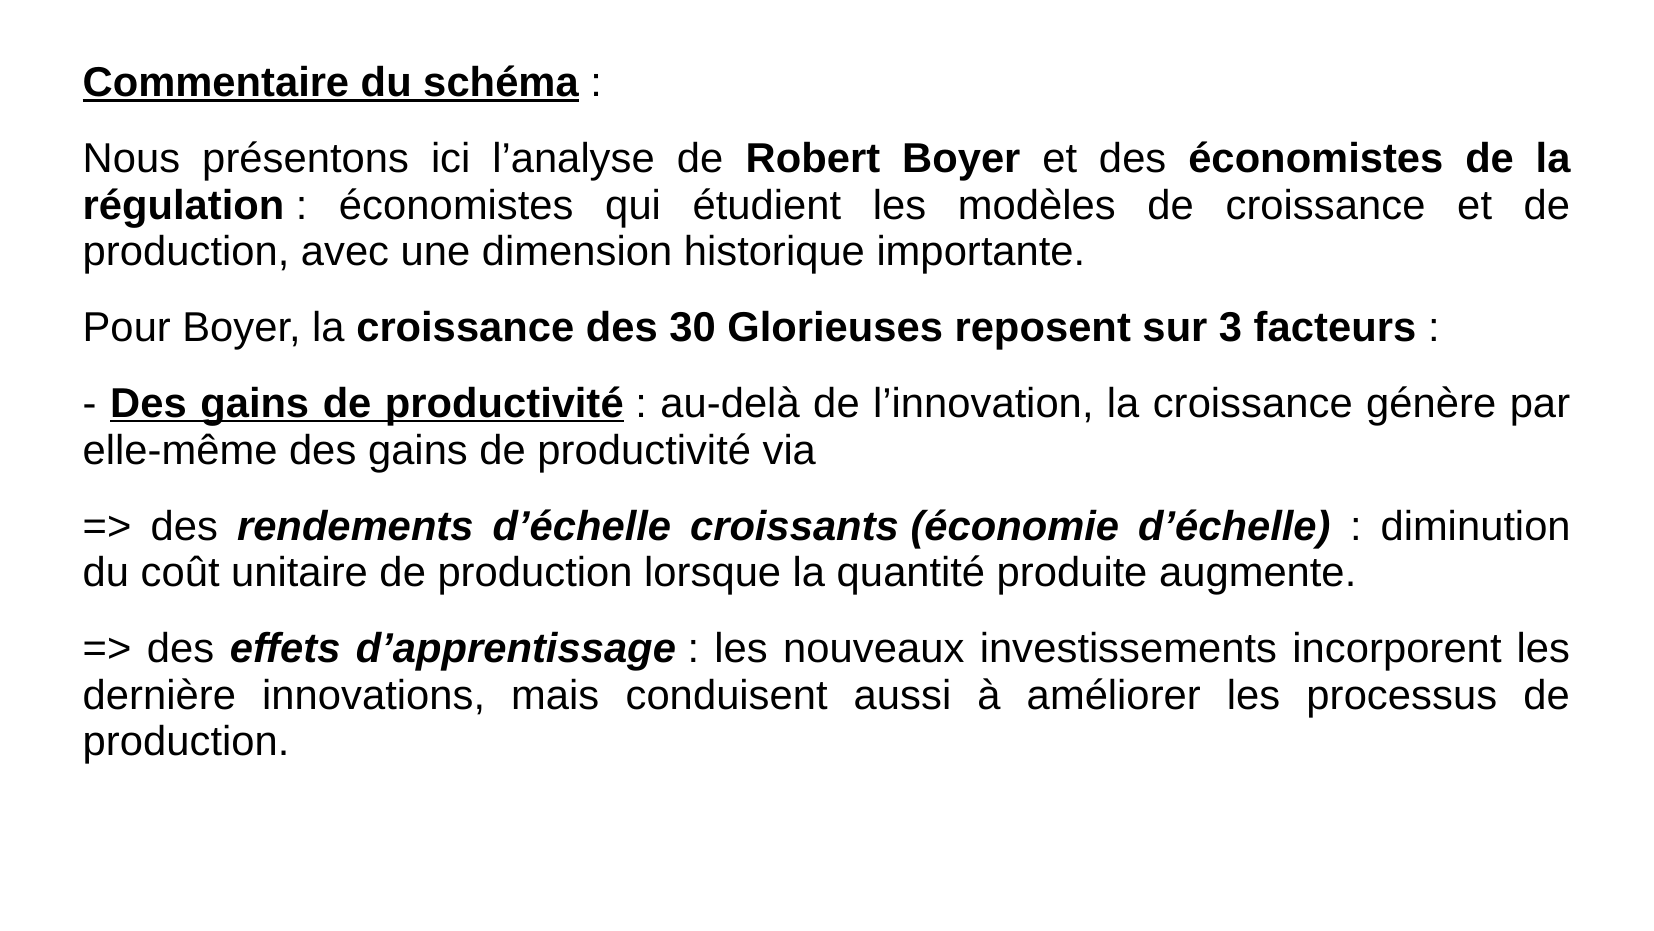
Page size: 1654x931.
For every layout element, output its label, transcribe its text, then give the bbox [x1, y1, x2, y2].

list Commentaire du schéma : Nous présentons ici l’analyse de Robert Boyer et des économistes de la régulation : économistes qui étudient les modèles de croissance et de production, avec une dimension historique importante. Pour Boyer, la croissance des 30 Glorieuses reposent sur 3 facteurs : - Des gains de productivité : au-delà de l’innovation, la croissance génère par elle-même des gains de productivité via => des rendements d’échelle croissants (économie d’échelle) : diminution du coût unitaire de production lorsque la quantité produite augmente. => des effets d’apprentissage : les nouveaux investissements incorporent les dernière innovations, mais conduisent aussi à améliorer les processus de production. [82, 59, 1571, 863]
